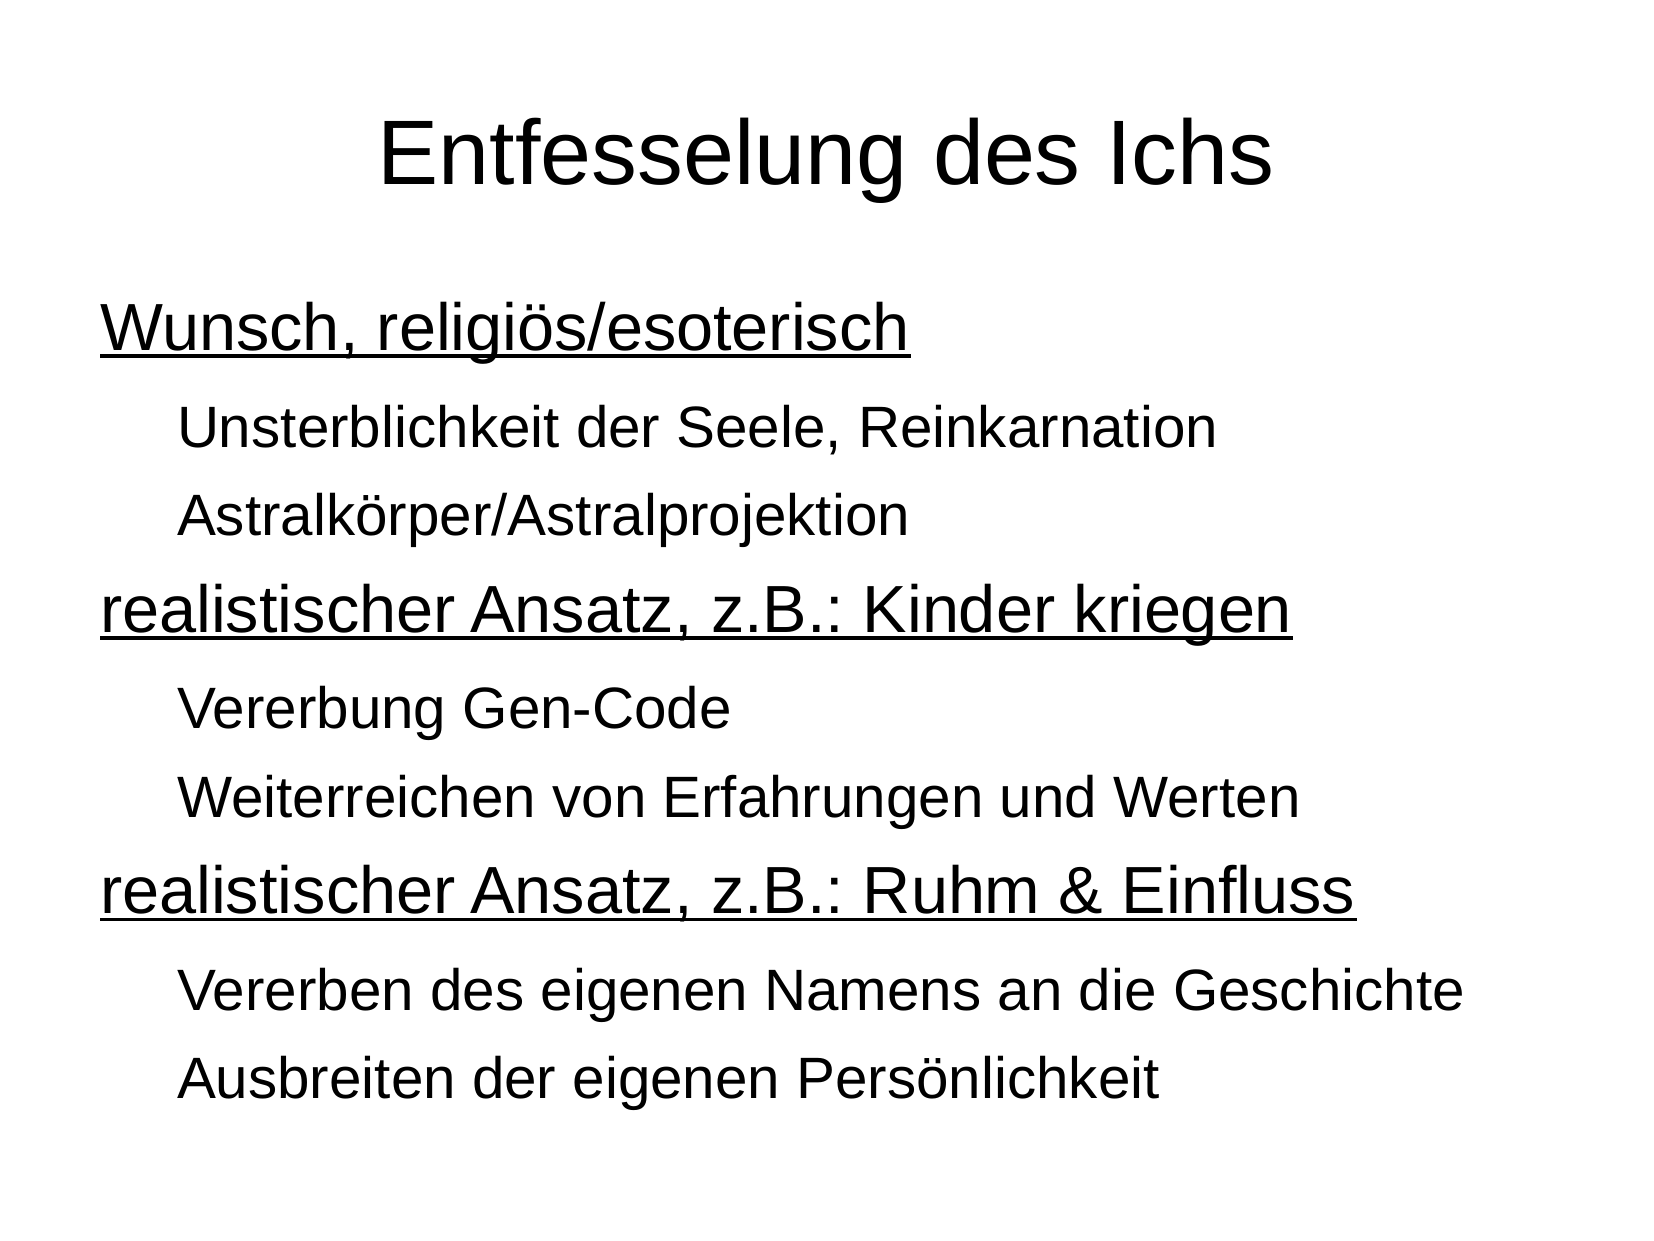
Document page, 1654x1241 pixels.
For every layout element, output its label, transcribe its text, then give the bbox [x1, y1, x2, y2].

list Wunsch, religiös/esoterisch Unsterblichkeit der Seele, Reinkarnation Astralkörper/Astralprojektion realistischer Ansatz, z.B.: Kinder kriegen Vererbung Gen-Code Weiterreichen von Erfahrungen und Werten realistischer Ansatz, z.B.: Ruhm & Einfluss Vererben des eigenen Namens an die Geschichte Ausbreiten der eigenen Persönlichkeit [82, 290, 1571, 1112]
title Entfesselung des Ichs [82, 49, 1571, 257]
